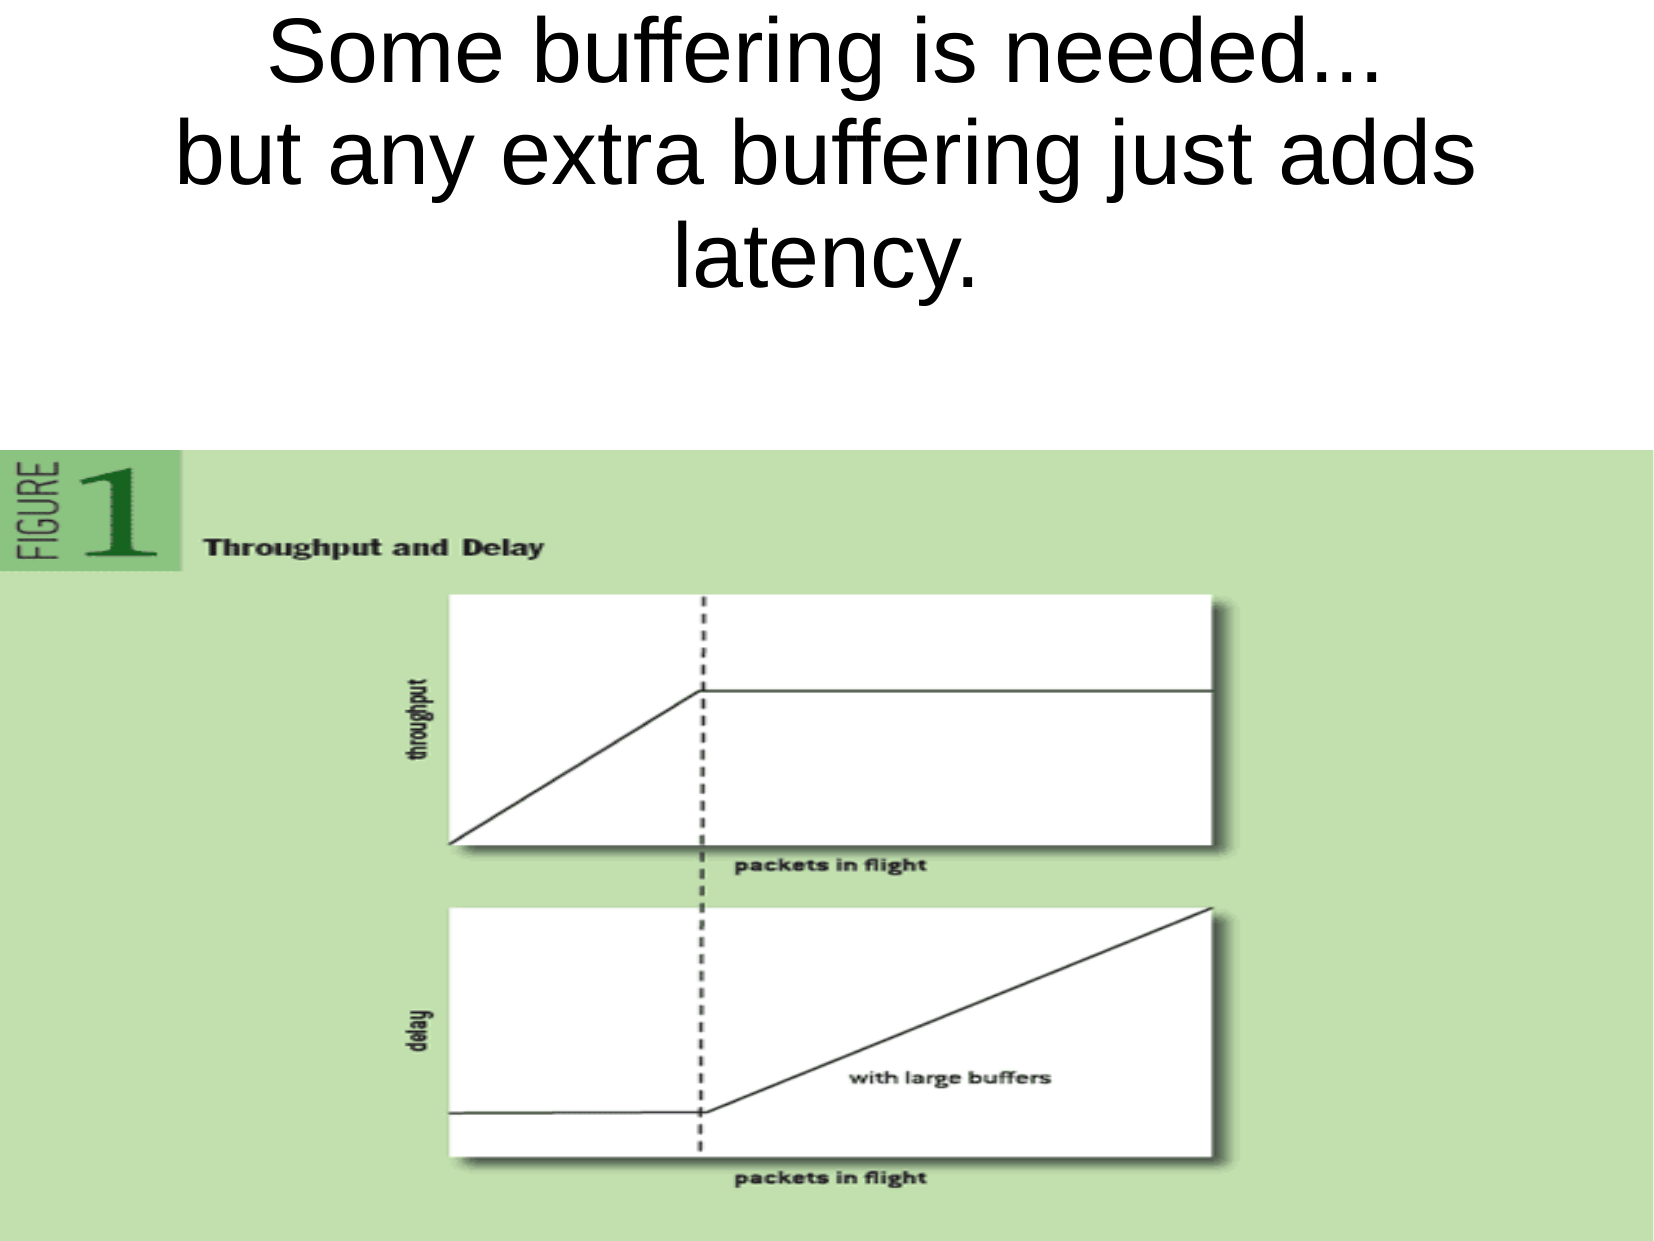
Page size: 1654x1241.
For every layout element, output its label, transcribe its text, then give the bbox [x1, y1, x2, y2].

title Some buffering is needed... but any extra buffering just adds latency. [82, 0, 1571, 307]
picture [0, 450, 1654, 1241]
